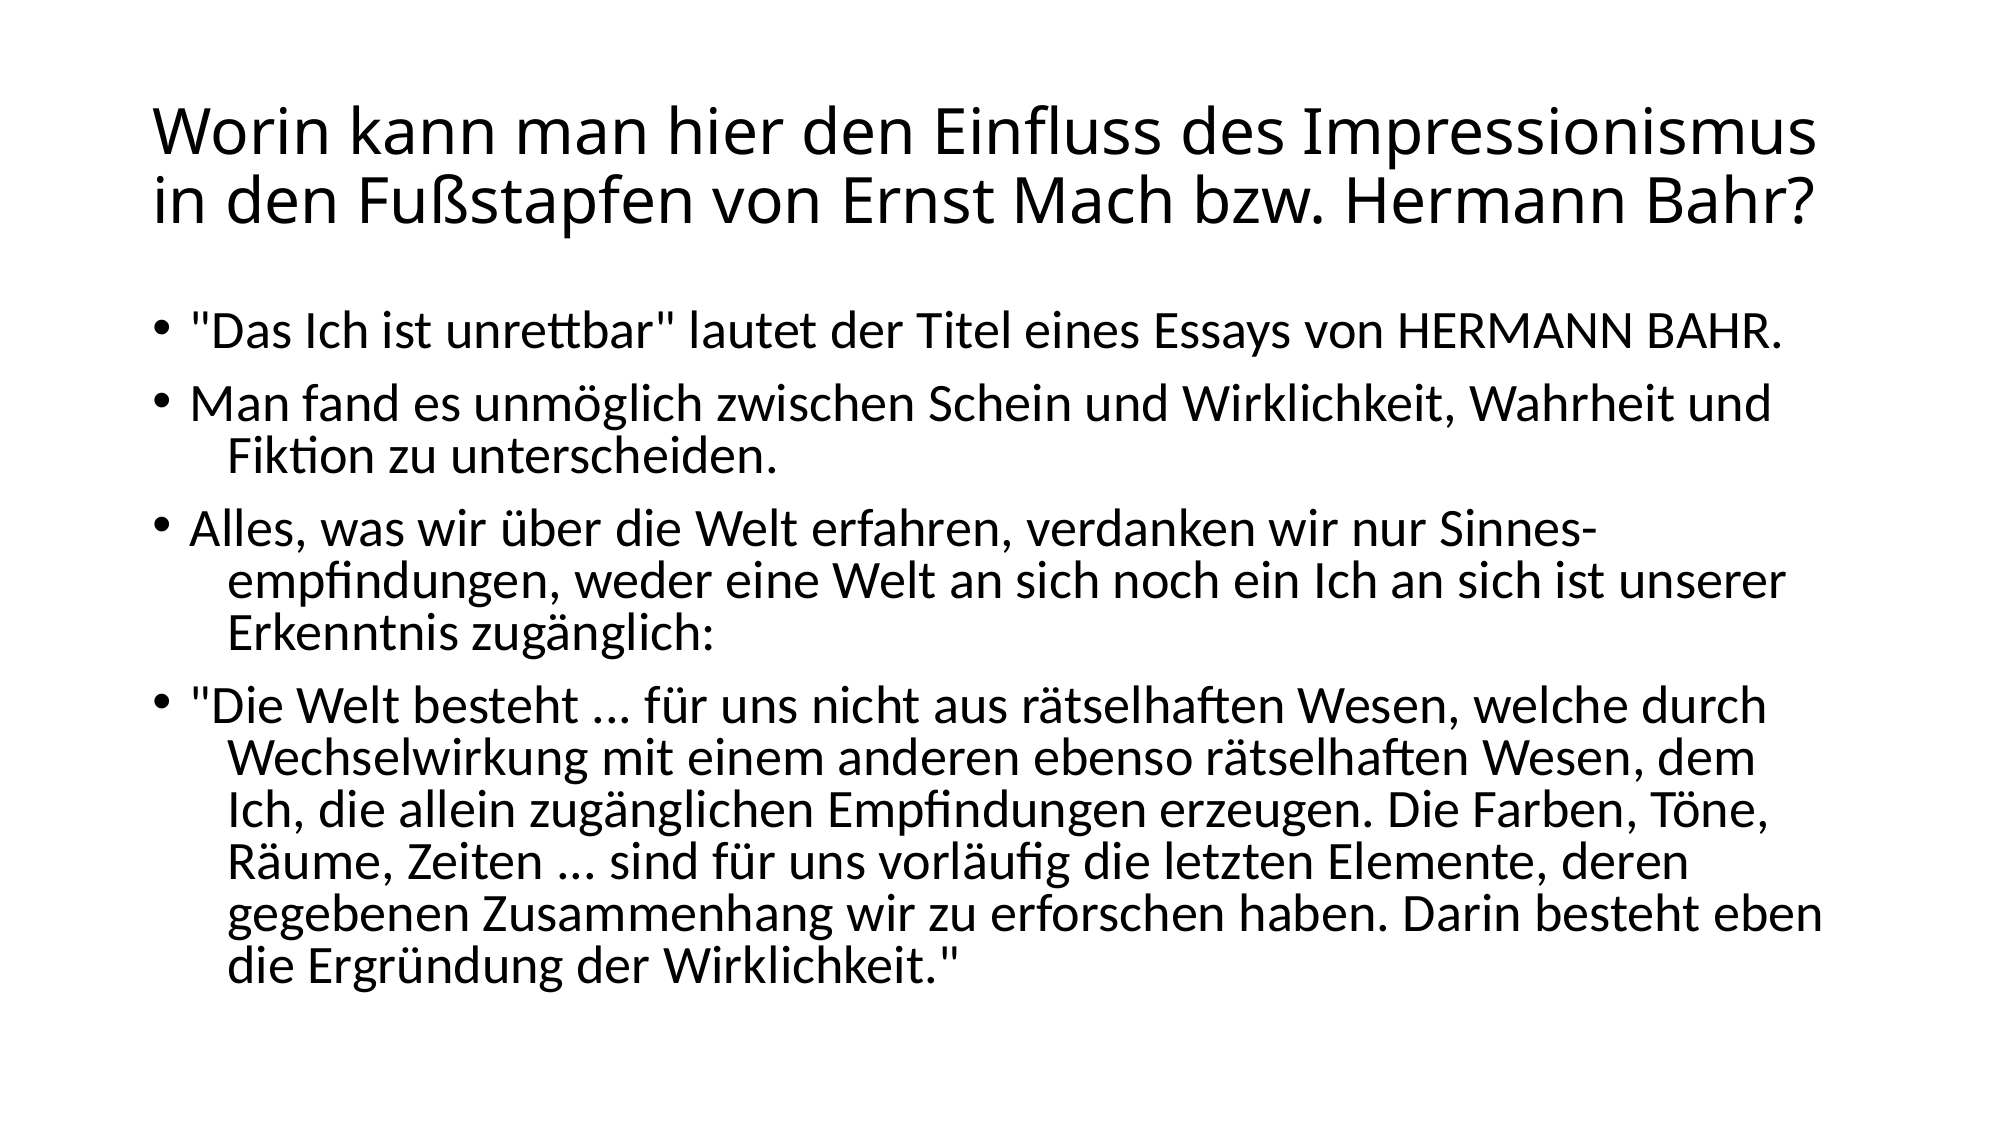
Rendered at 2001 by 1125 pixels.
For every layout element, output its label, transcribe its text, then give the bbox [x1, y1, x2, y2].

title Worin kann man hier den Einfluss des Impressionismus in den Fußstapfen von Ernst Mach bzw. Hermann Bahr? [137, 59, 1863, 278]
list "Das Ich ist unrettbar" lautet der Titel eines Essays von HERMANN BAHR. Man fand es unmöglich zwischen Schein und Wirklichkeit, Wahrheit und Fiktion zu unterscheiden. Alles, was wir über die Welt erfahren, verdanken wir nur Sinnes-empfindungen, weder eine Welt an sich noch ein Ich an sich ist unserer Erkenntnis zugänglich: "Die Welt besteht ... für uns nicht aus rätselhaften Wesen, welche durch Wechselwirkung mit einem anderen ebenso rätselhaften Wesen, dem Ich, die allein zugänglichen Empfindungen erzeugen. Die Farben, Töne, Räume, Zeiten ... sind für uns vorläufig die letzten Elemente, deren gegebenen Zusammenhang wir zu erforschen haben. Darin besteht eben die Ergründung der Wirklichkeit." [137, 299, 1863, 1014]
